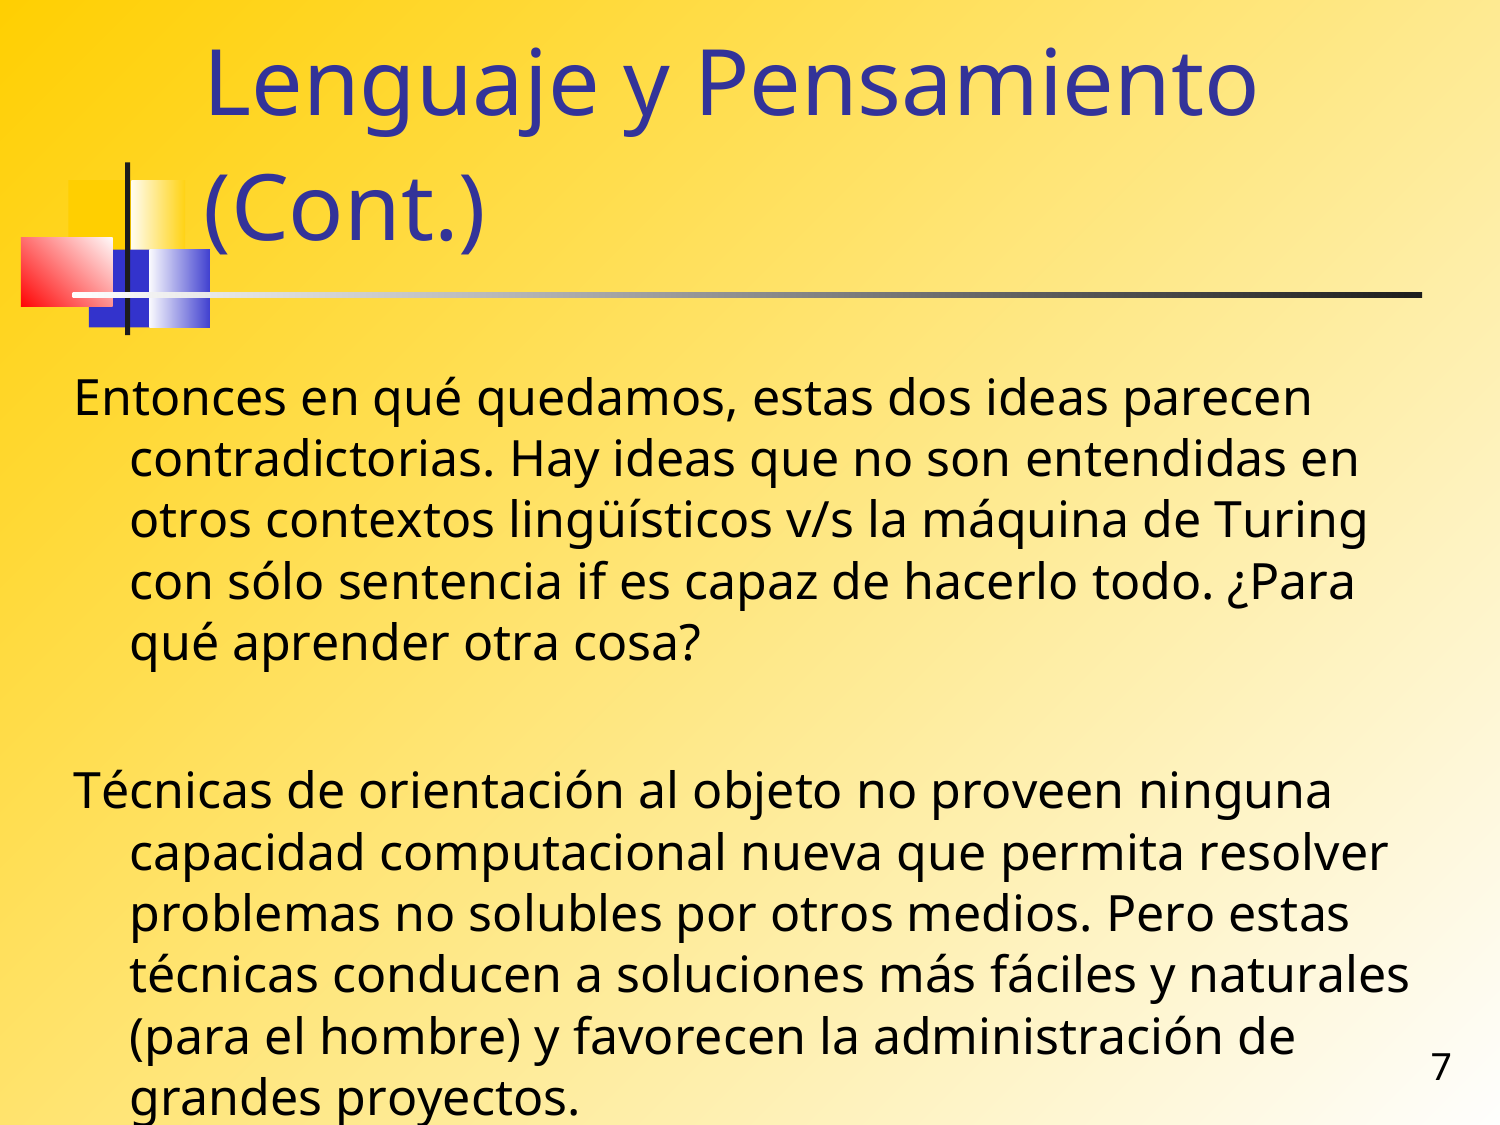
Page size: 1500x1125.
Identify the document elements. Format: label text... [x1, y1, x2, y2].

title Lenguaje y Pensamiento (Cont.) [188, 35, 1468, 276]
list Entonces en qué quedamos, estas dos ideas parecen contradictorias. Hay ideas que no son entendidas en otros contextos lingüísticos v/s la máquina de Turing con sólo sentencia if es capaz de hacerlo todo. ¿Para qué aprender otra cosa? Técnicas de orientación al objeto no proveen ninguna capacidad computacional nueva que permita resolver problemas no solubles por otros medios. Pero estas técnicas conducen a soluciones más fáciles y naturales (para el hombre) y favorecen la administración de grandes proyectos. [59, 358, 1464, 1056]
